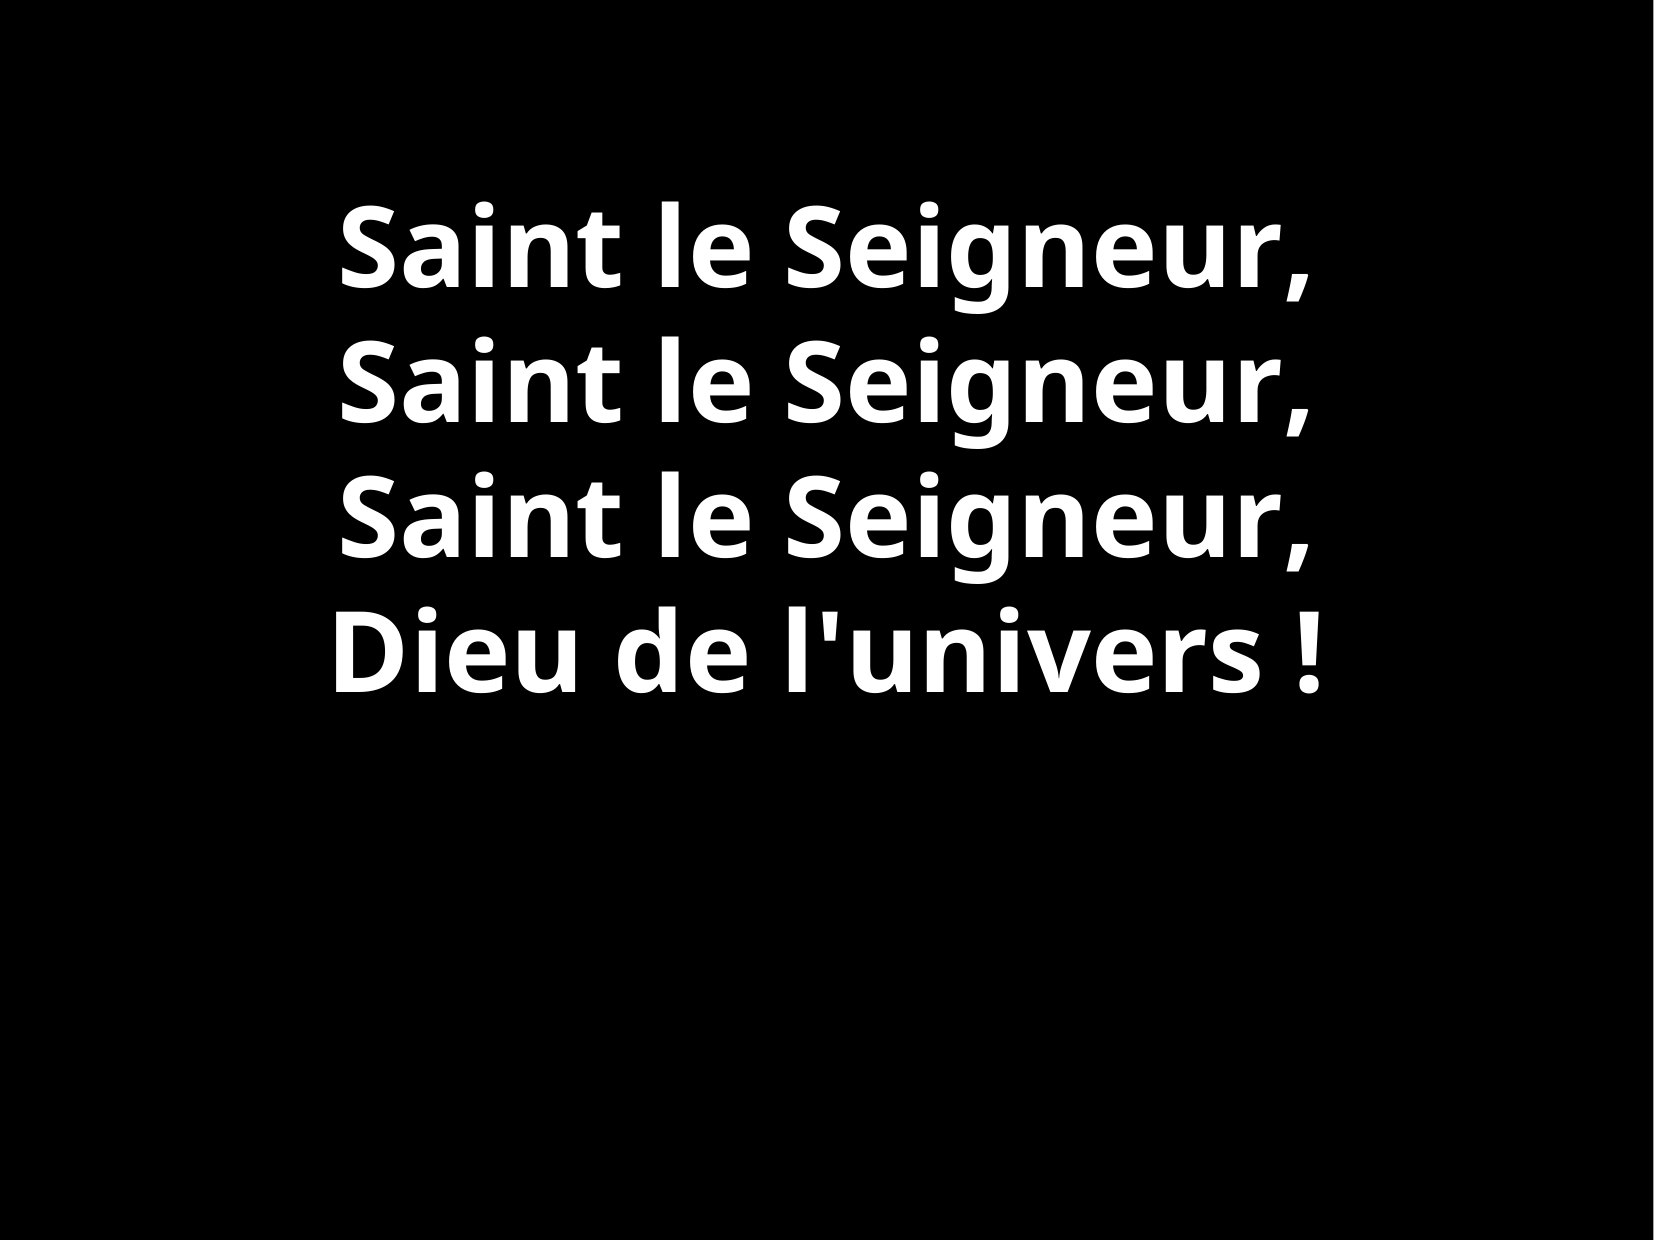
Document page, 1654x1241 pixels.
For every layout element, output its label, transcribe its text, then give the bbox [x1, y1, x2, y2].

title Saint le Seigneur, Saint le Seigneur, Saint le Seigneur, Dieu de l'univers ! [45, 73, 1609, 651]
